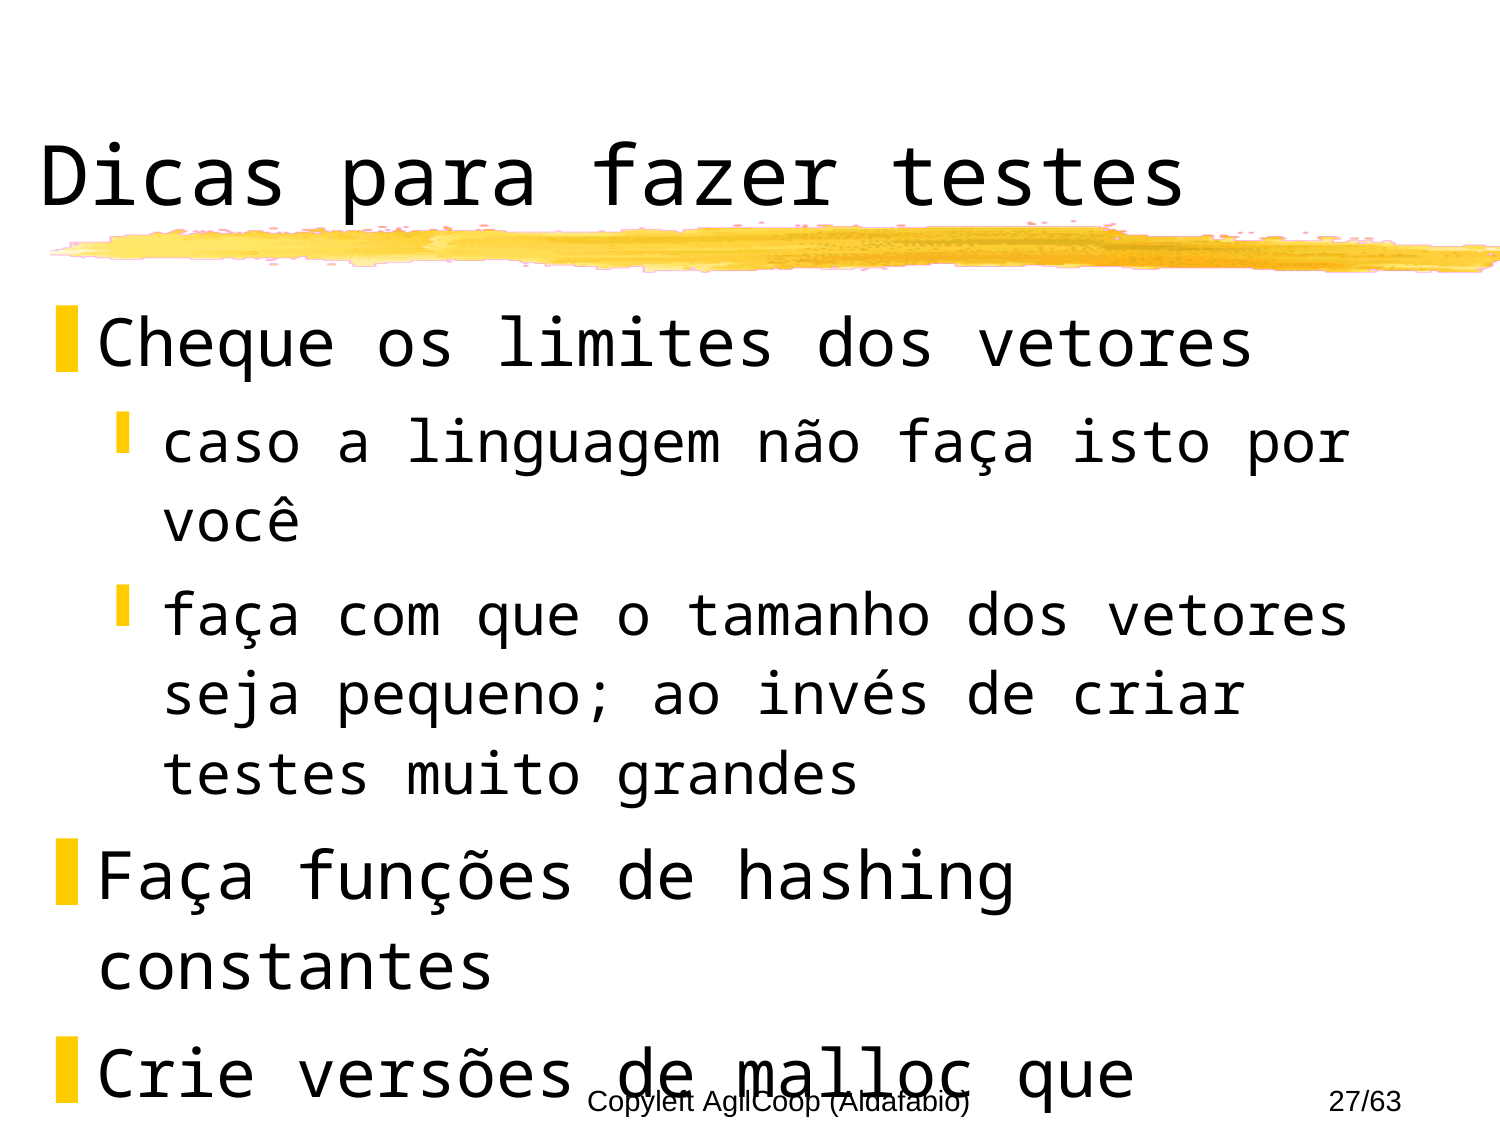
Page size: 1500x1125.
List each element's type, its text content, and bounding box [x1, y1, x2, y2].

picture [50, 215, 1500, 284]
title Dicas para fazer testes [24, 74, 1488, 238]
list Cheque os limites dos vetores caso a linguagem não faça isto por você faça com que o tamanho dos vetores seja pequeno; ao invés de criar testes muito grandes Faça funções de hashing constantes Crie versões de malloc que ocasionalmente falham Desligue todos os testes antes de lançar a versão final [24, 287, 1463, 1076]
